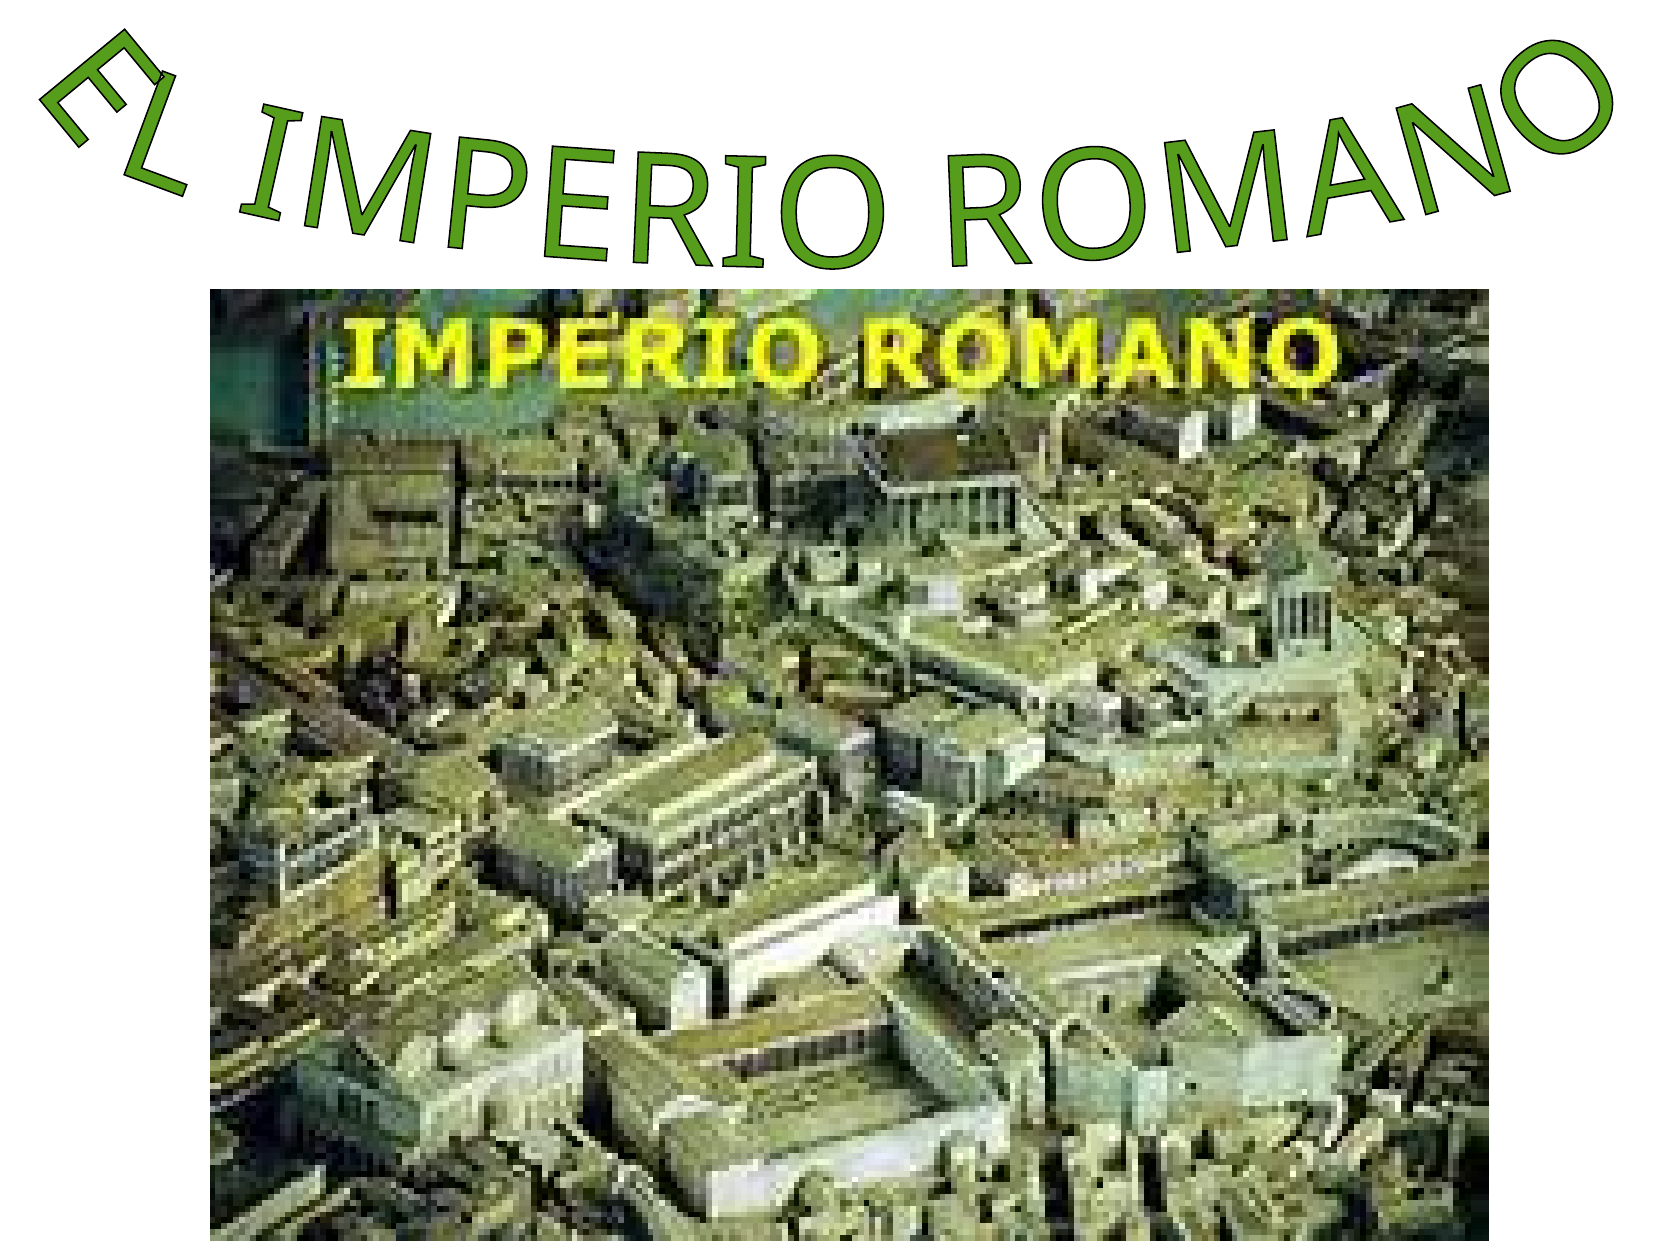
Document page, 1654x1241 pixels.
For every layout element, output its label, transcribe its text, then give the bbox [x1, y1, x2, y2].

text_box EL IMPERIO ROMANO [781, 155, 884, 270]
text_box EL IMPERIO ROMANO [1042, 146, 1145, 261]
text_box EL IMPERIO ROMANO [448, 137, 527, 249]
text_box EL IMPERIO ROMANO [239, 104, 303, 221]
text_box EL IMPERIO ROMANO [1164, 129, 1288, 253]
text_box EL IMPERIO ROMANO [948, 154, 1032, 267]
text_box EL IMPERIO ROMANO [633, 152, 713, 266]
text_box EL IMPERIO ROMANO [1500, 40, 1613, 154]
picture [210, 289, 1489, 1241]
text_box EL IMPERIO ROMANO [723, 155, 766, 268]
text_box EL IMPERIO ROMANO [1396, 84, 1511, 215]
text_box EL IMPERIO ROMANO [1307, 117, 1405, 237]
text_box EL IMPERIO ROMANO [304, 116, 431, 243]
text_box EL IMPERIO ROMANO [39, 29, 187, 197]
text_box EL IMPERIO ROMANO [544, 146, 615, 261]
